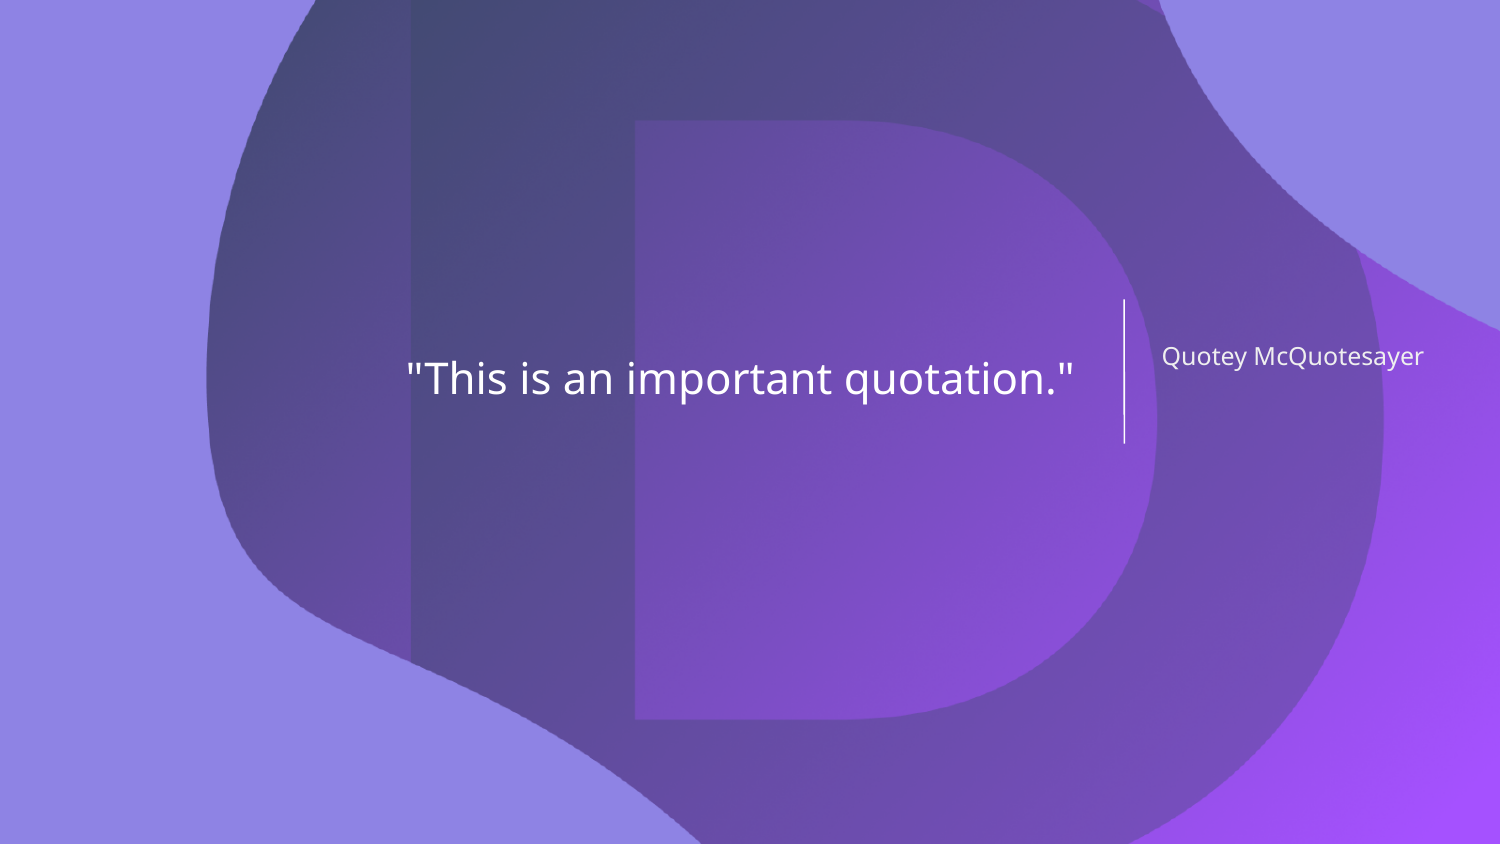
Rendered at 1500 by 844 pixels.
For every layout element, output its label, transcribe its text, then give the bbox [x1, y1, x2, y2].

picture [0, 0, 1500, 844]
list Quotey McQuotesayer [1161, 330, 1441, 405]
title "This is an important quotation." [310, 266, 1075, 489]
